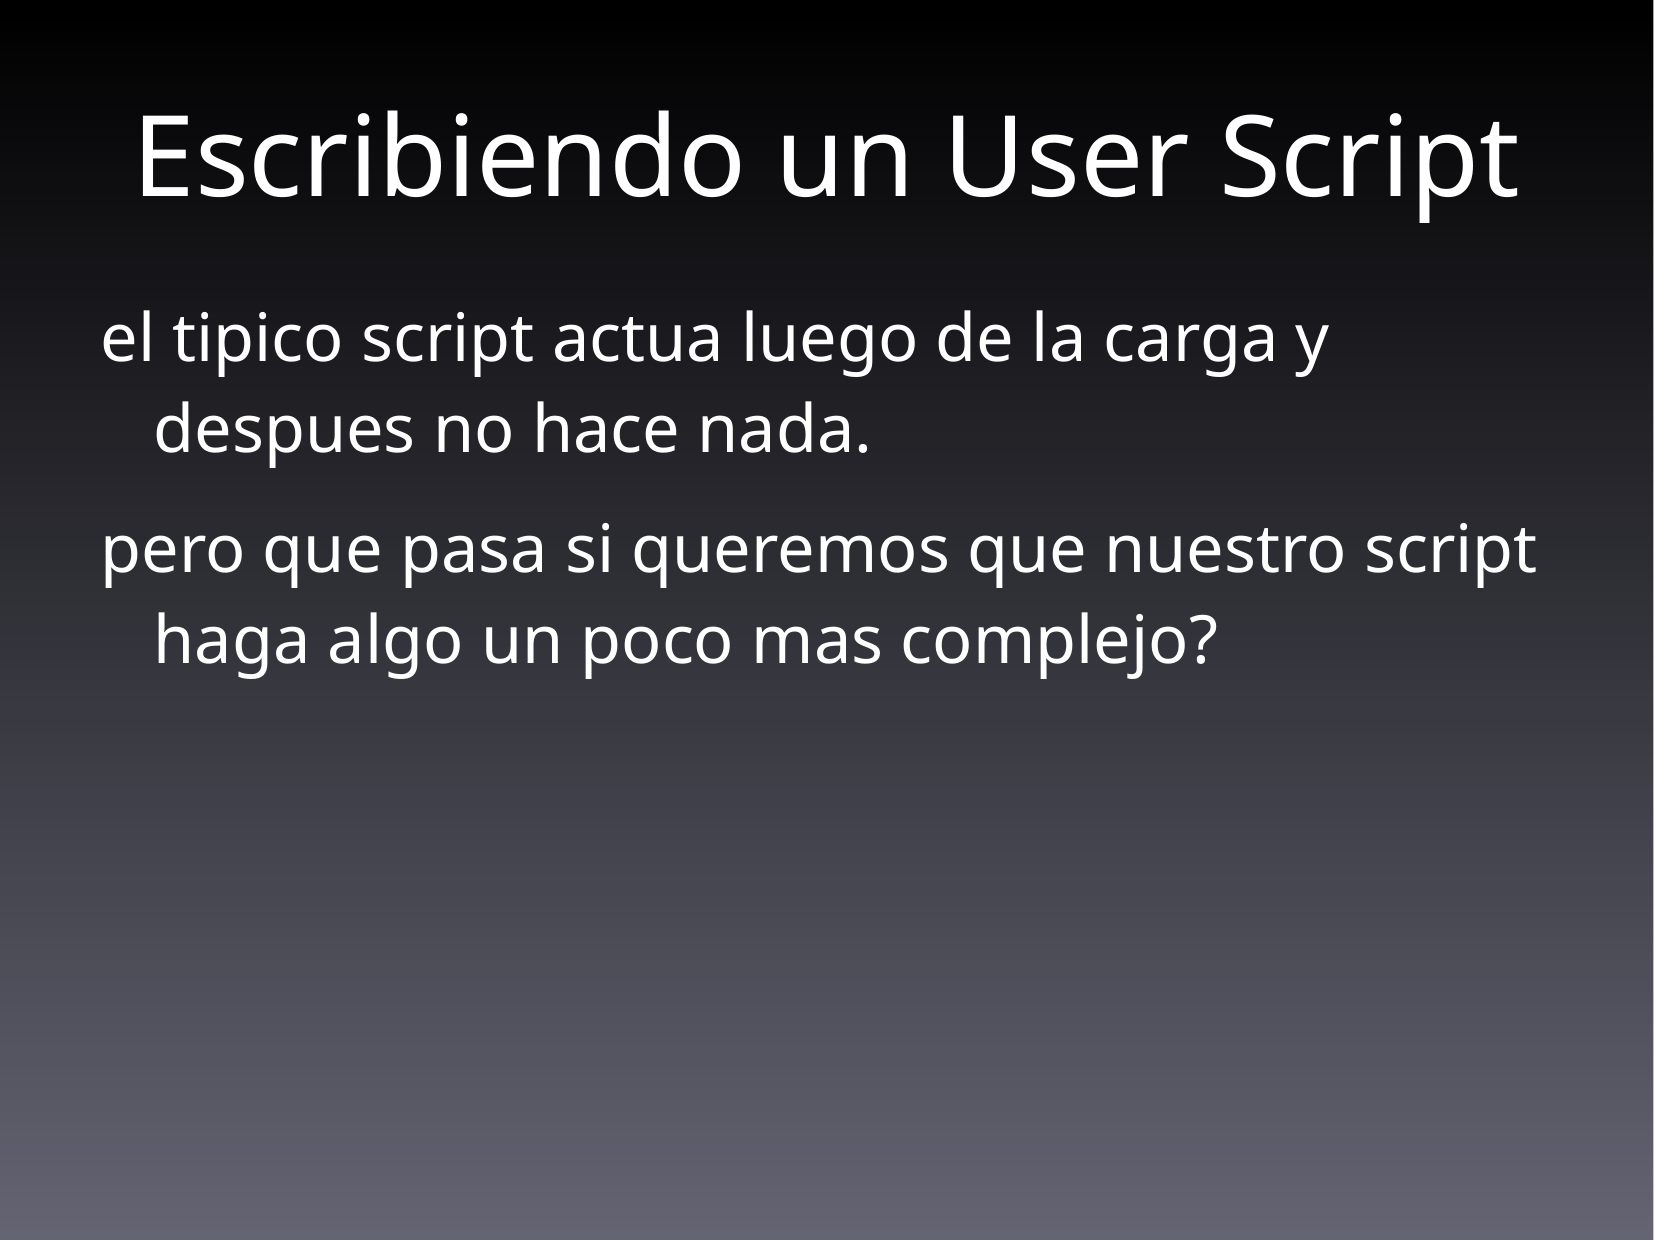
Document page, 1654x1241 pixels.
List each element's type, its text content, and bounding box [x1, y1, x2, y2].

list el tipico script actua luego de la carga y despues no hace nada. pero que pasa si queremos que nuestro script haga algo un poco mas complejo? [82, 290, 1571, 1094]
title Escribiendo un User Script [82, 56, 1571, 250]
